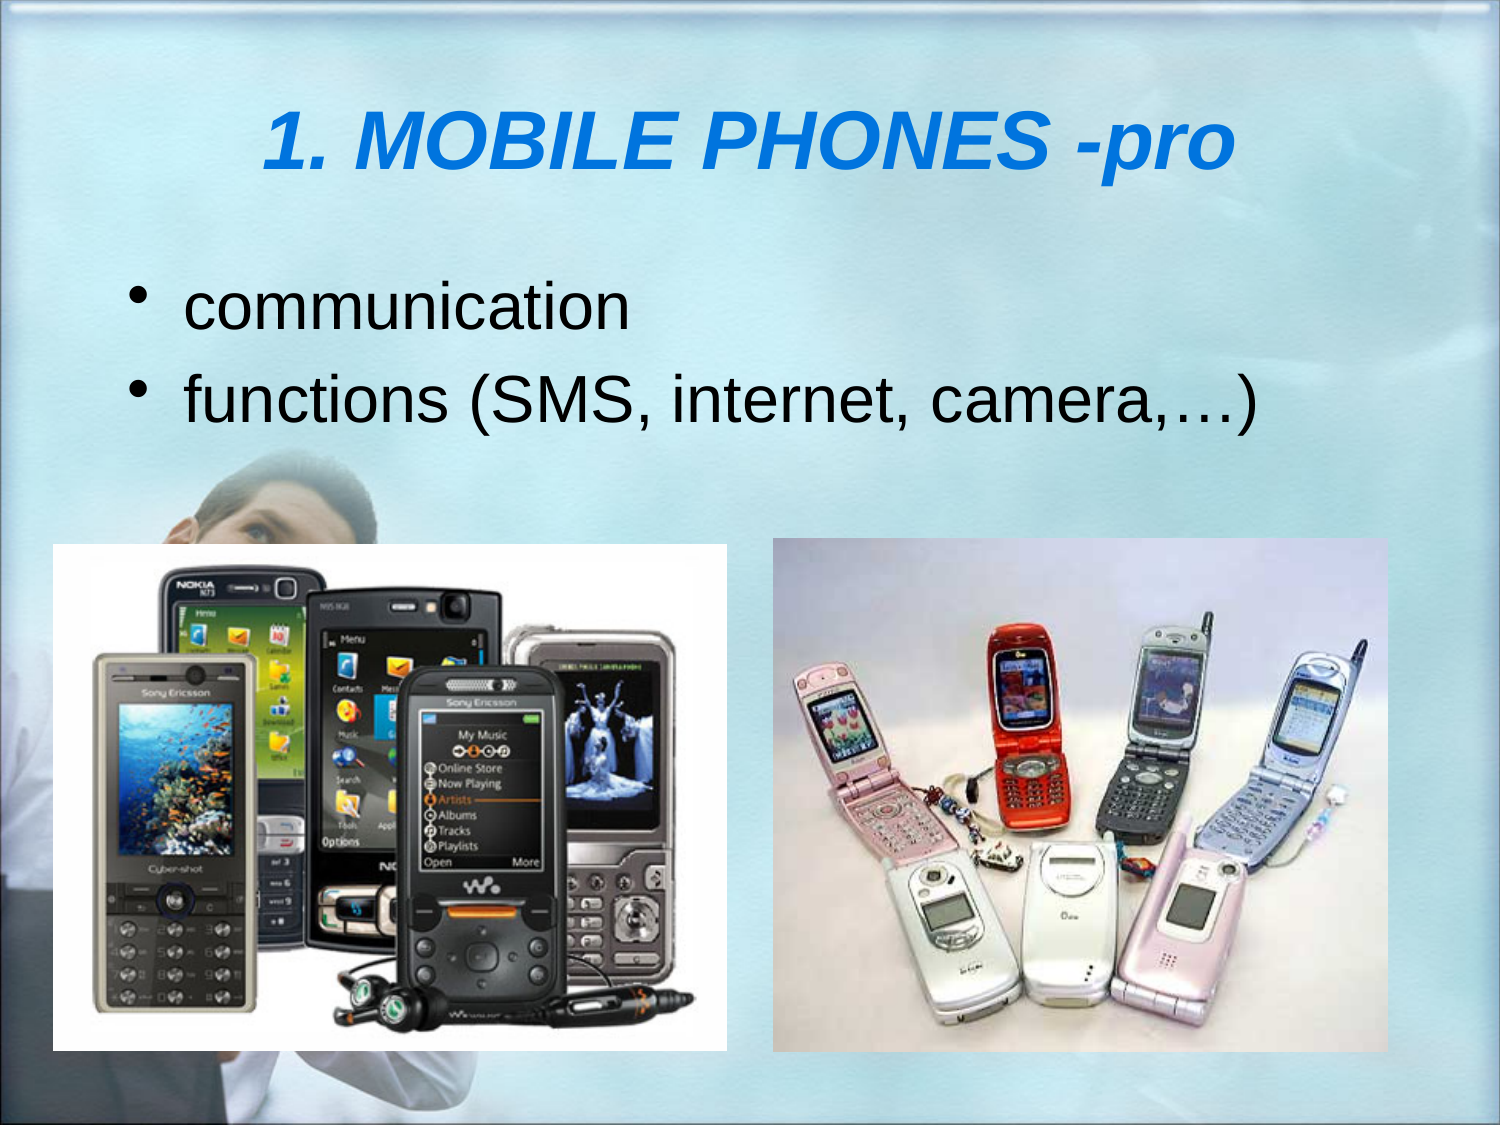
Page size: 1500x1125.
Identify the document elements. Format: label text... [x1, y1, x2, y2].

picture [0, 0, 1500, 1125]
title 1. MOBILE PHONES -pro [64, 42, 1436, 231]
list communication functions (SMS, internet, camera,…) [112, 255, 1341, 998]
